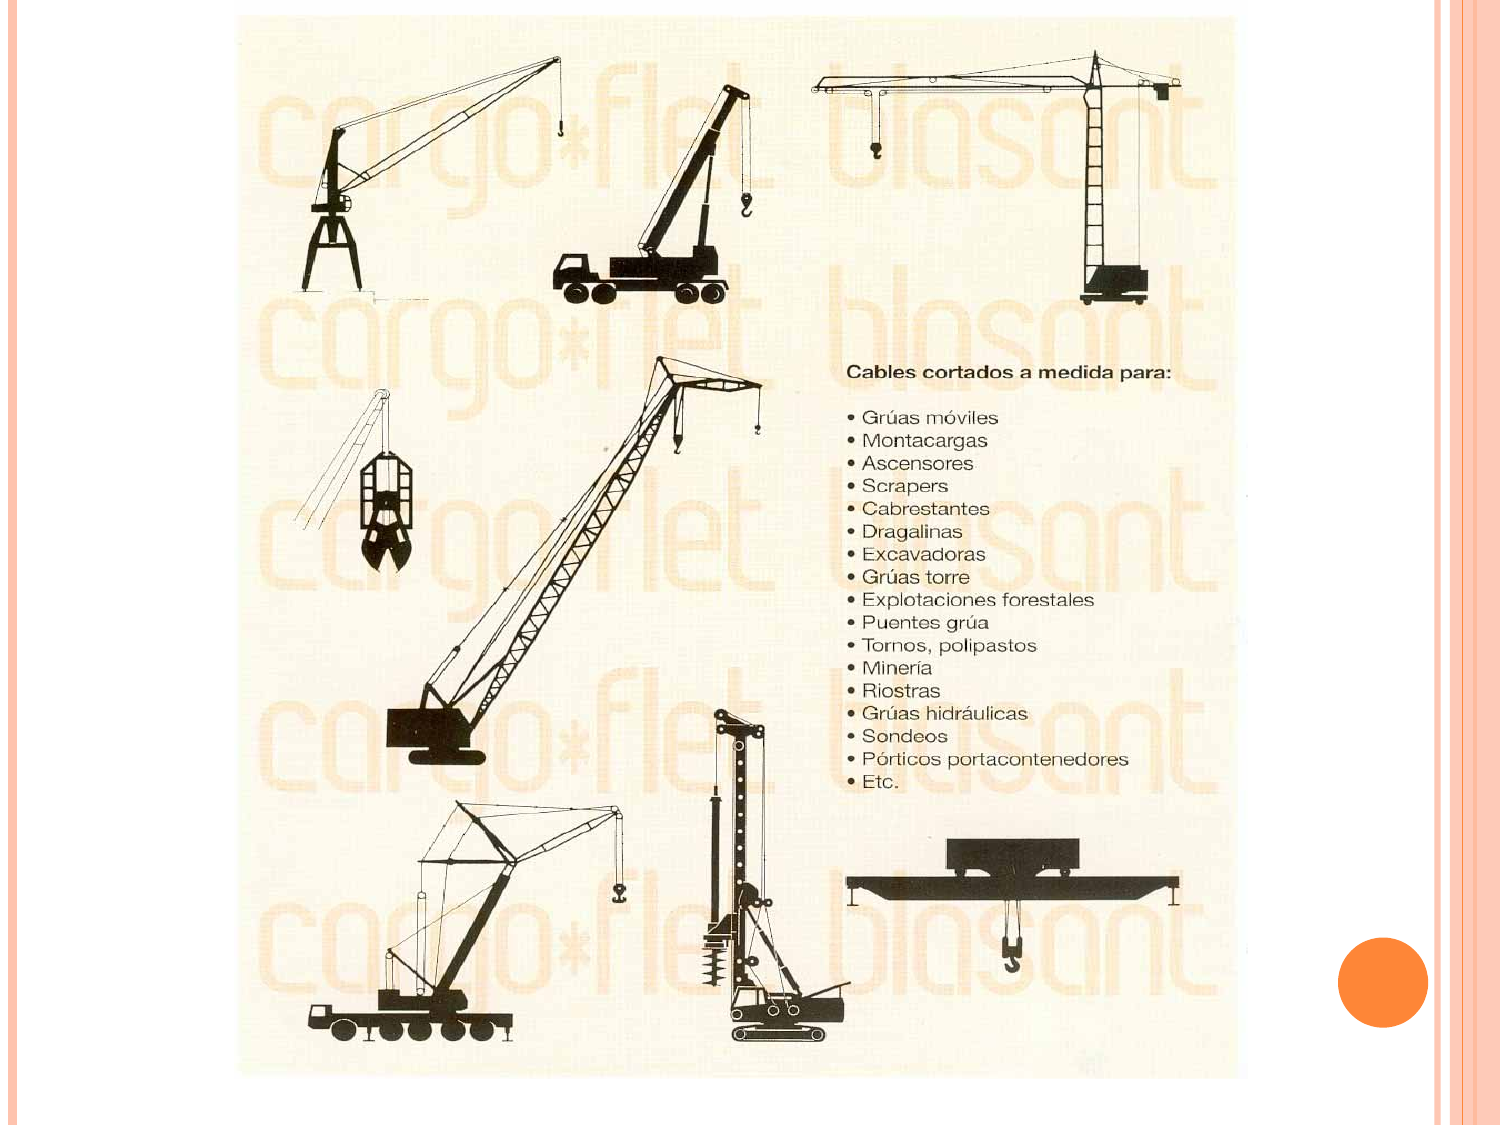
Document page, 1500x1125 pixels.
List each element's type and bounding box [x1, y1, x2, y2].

picture [234, 0, 1248, 1079]
